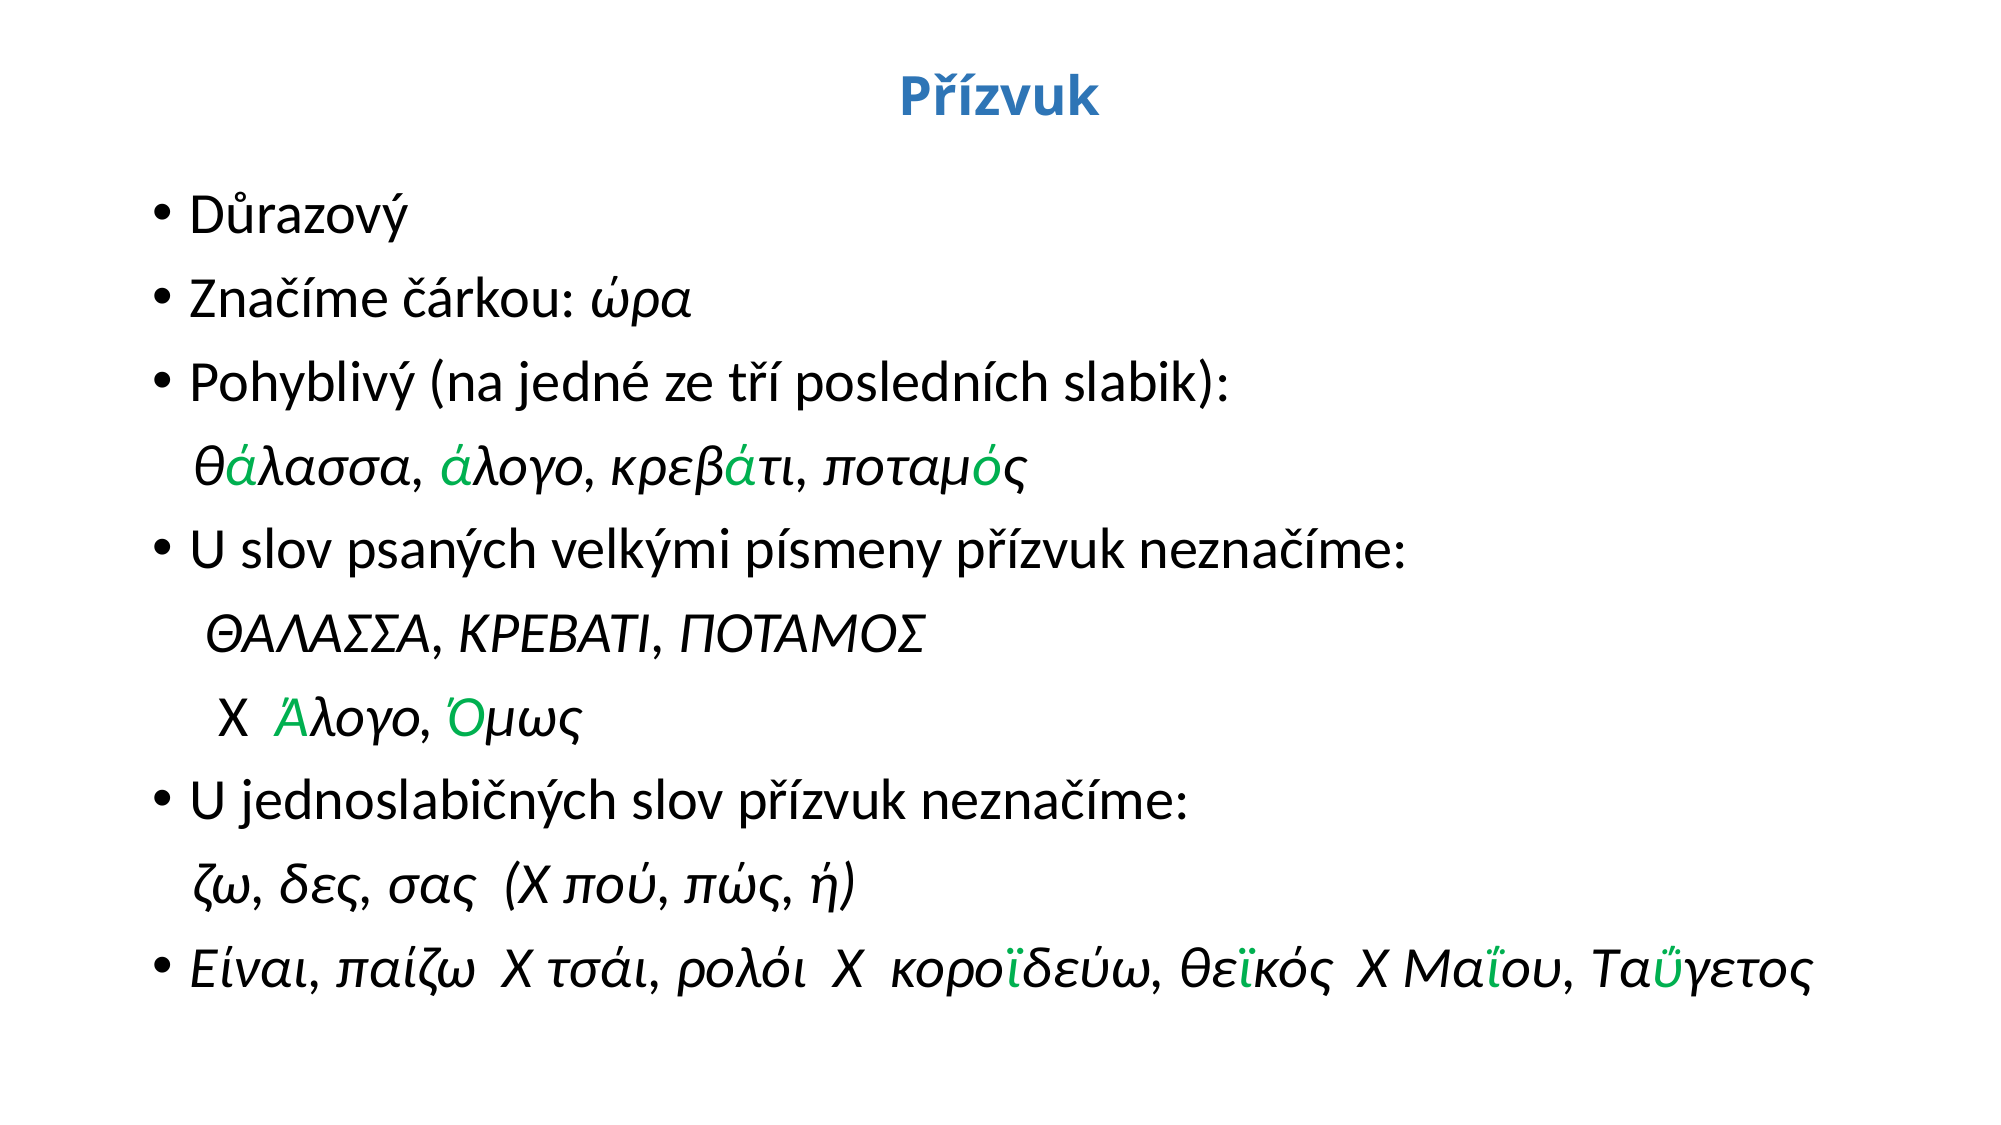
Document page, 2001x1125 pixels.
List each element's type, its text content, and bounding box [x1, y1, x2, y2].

list Důrazový Značíme čárkou: ώρα Pohyblivý (na jedné ze tří posledních slabik): θάλασσα, άλογο, κρεβάτι, ποταμός U slov psaných velkými písmeny přízvuk neznačíme: ΘΑΛΑΣΣΑ, ΚΡΕΒΑΤΙ, ΠΟΤΑΜΟΣ Χ Άλογο, Όμως U jednoslabičných slov přízvuk neznačíme: ζω, δες, σας (X πού, πώς, ή) Είναι, παίζω Χ τσάι, ρολόι Χ κοροϊδεύω, θεϊκός Χ Μαΐου, Ταΰγετος [137, 176, 1863, 1014]
title Přízvuk [137, 59, 1863, 137]
